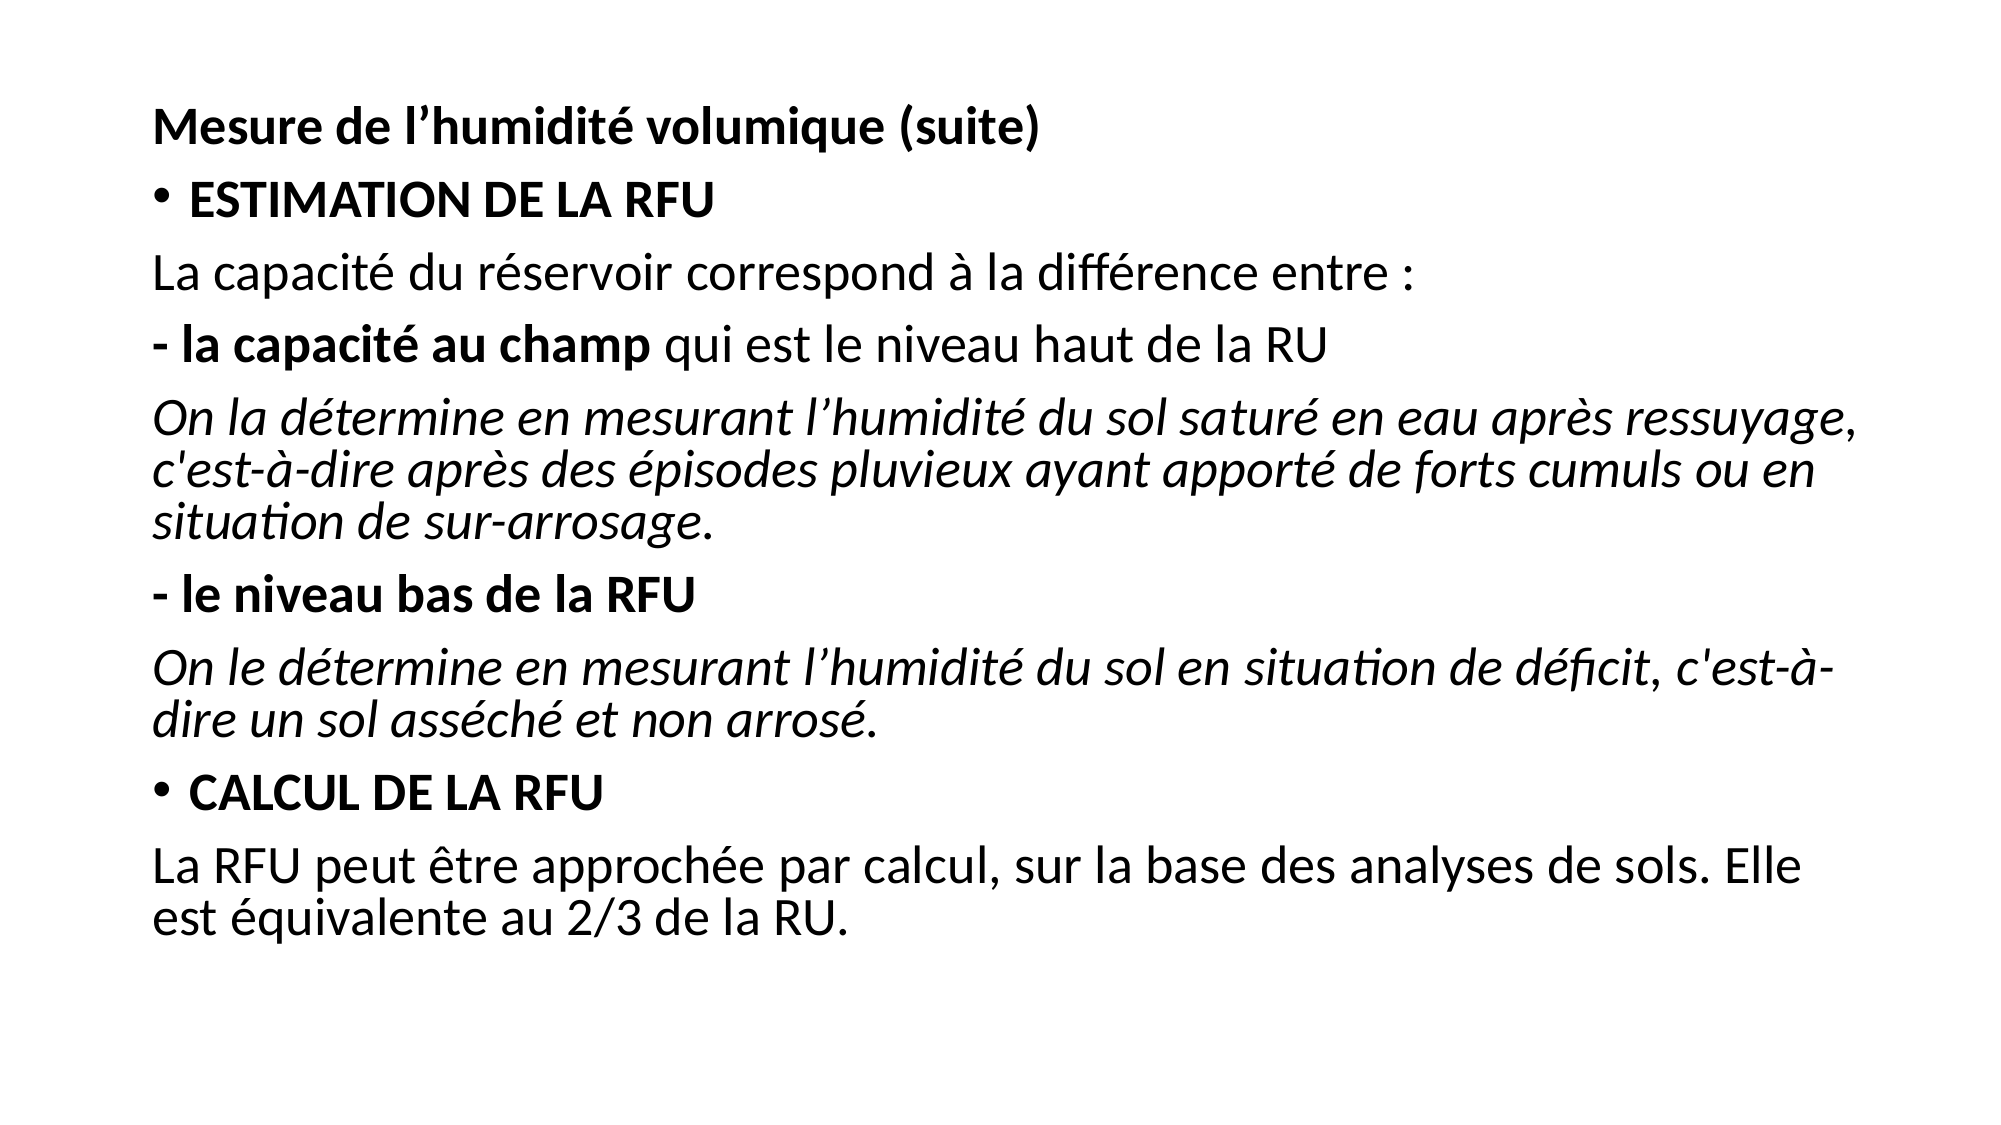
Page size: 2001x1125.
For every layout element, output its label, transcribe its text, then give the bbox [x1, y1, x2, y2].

list Mesure de l’humidité volumique (suite) ESTIMATION DE LA RFU La capacité du réservoir correspond à la différence entre : - la capacité au champ qui est le niveau haut de la RU On la détermine en mesurant l’humidité du sol saturé en eau après ressuyage, c'est-à-dire après des épisodes pluvieux ayant apporté de forts cumuls ou en situation de sur-arrosage. - le niveau bas de la RFU On le détermine en mesurant l’humidité du sol en situation de déficit, c'est-à-dire un sol asséché et non arrosé. CALCUL DE LA RFU La RFU peut être approchée par calcul, sur la base des analyses de sols. Elle est équivalente au 2/3 de la RU. [137, 95, 1896, 1014]
